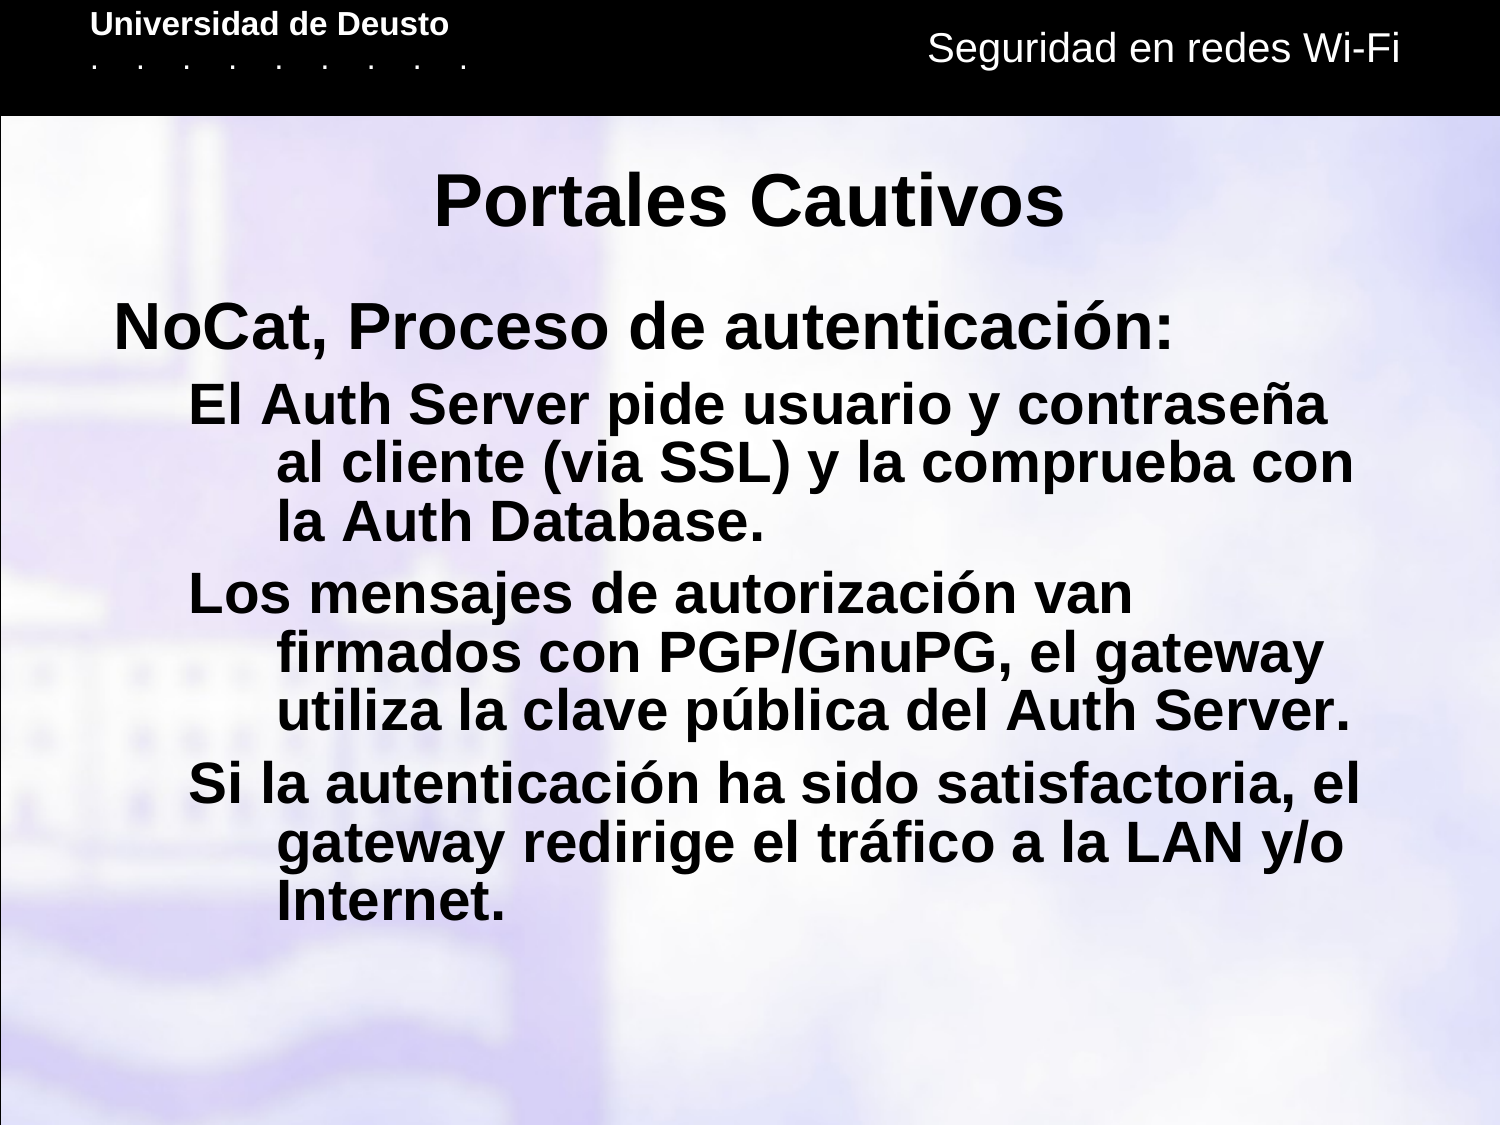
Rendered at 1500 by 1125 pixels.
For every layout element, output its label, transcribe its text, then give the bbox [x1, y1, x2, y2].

list NoCat, Proceso de autenticación: El Auth Server pide usuario y contraseña al cliente (via SSL) y la comprueba con la Auth Database. Los mensajes de autorización van firmados con PGP/GnuPG, el gateway utiliza la clave pública del Auth Server. Si la autenticación ha sido satisfactoria, el gateway redirige el tráfico a la LAN y/o Internet. [114, 295, 1390, 983]
picture [1, 116, 1500, 1125]
title Portales Cautivos [112, 137, 1388, 263]
